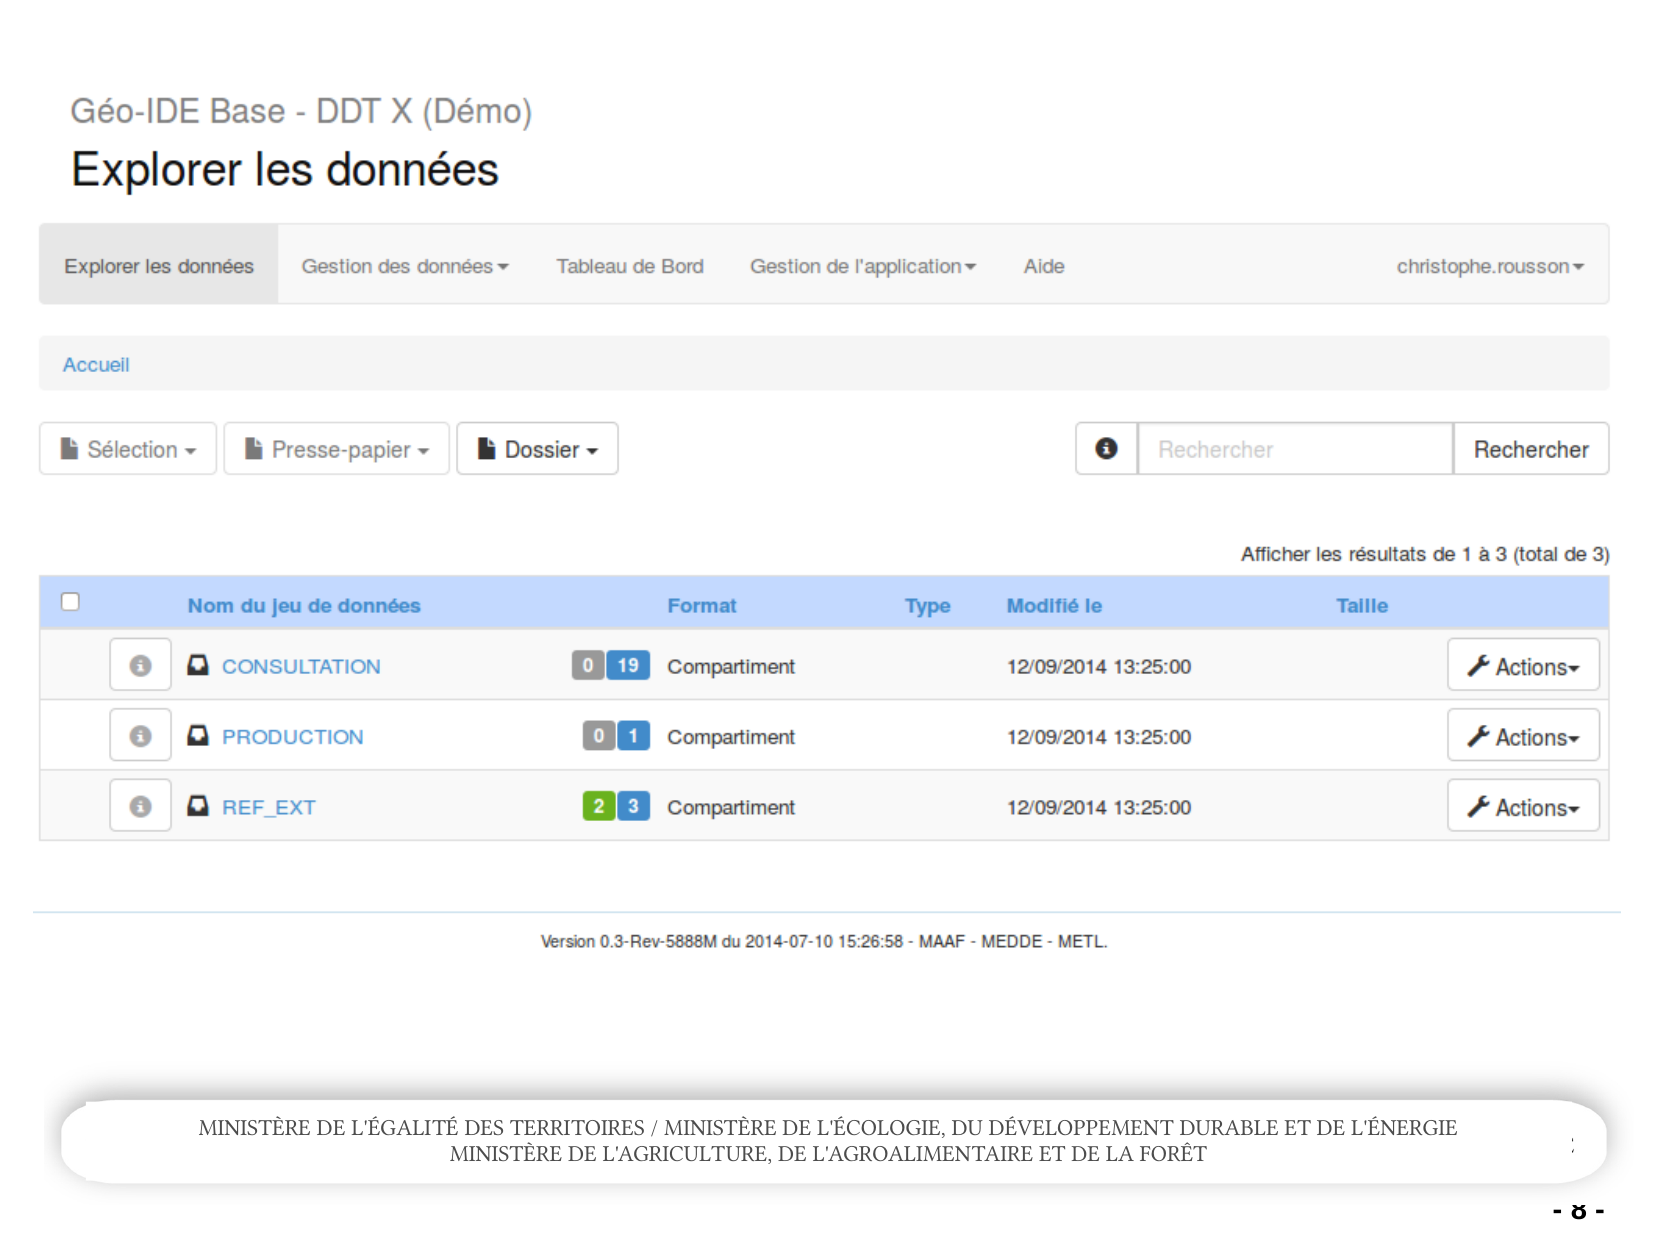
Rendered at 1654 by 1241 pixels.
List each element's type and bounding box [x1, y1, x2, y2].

picture [44, 1060, 1634, 1205]
picture [33, 70, 1621, 979]
